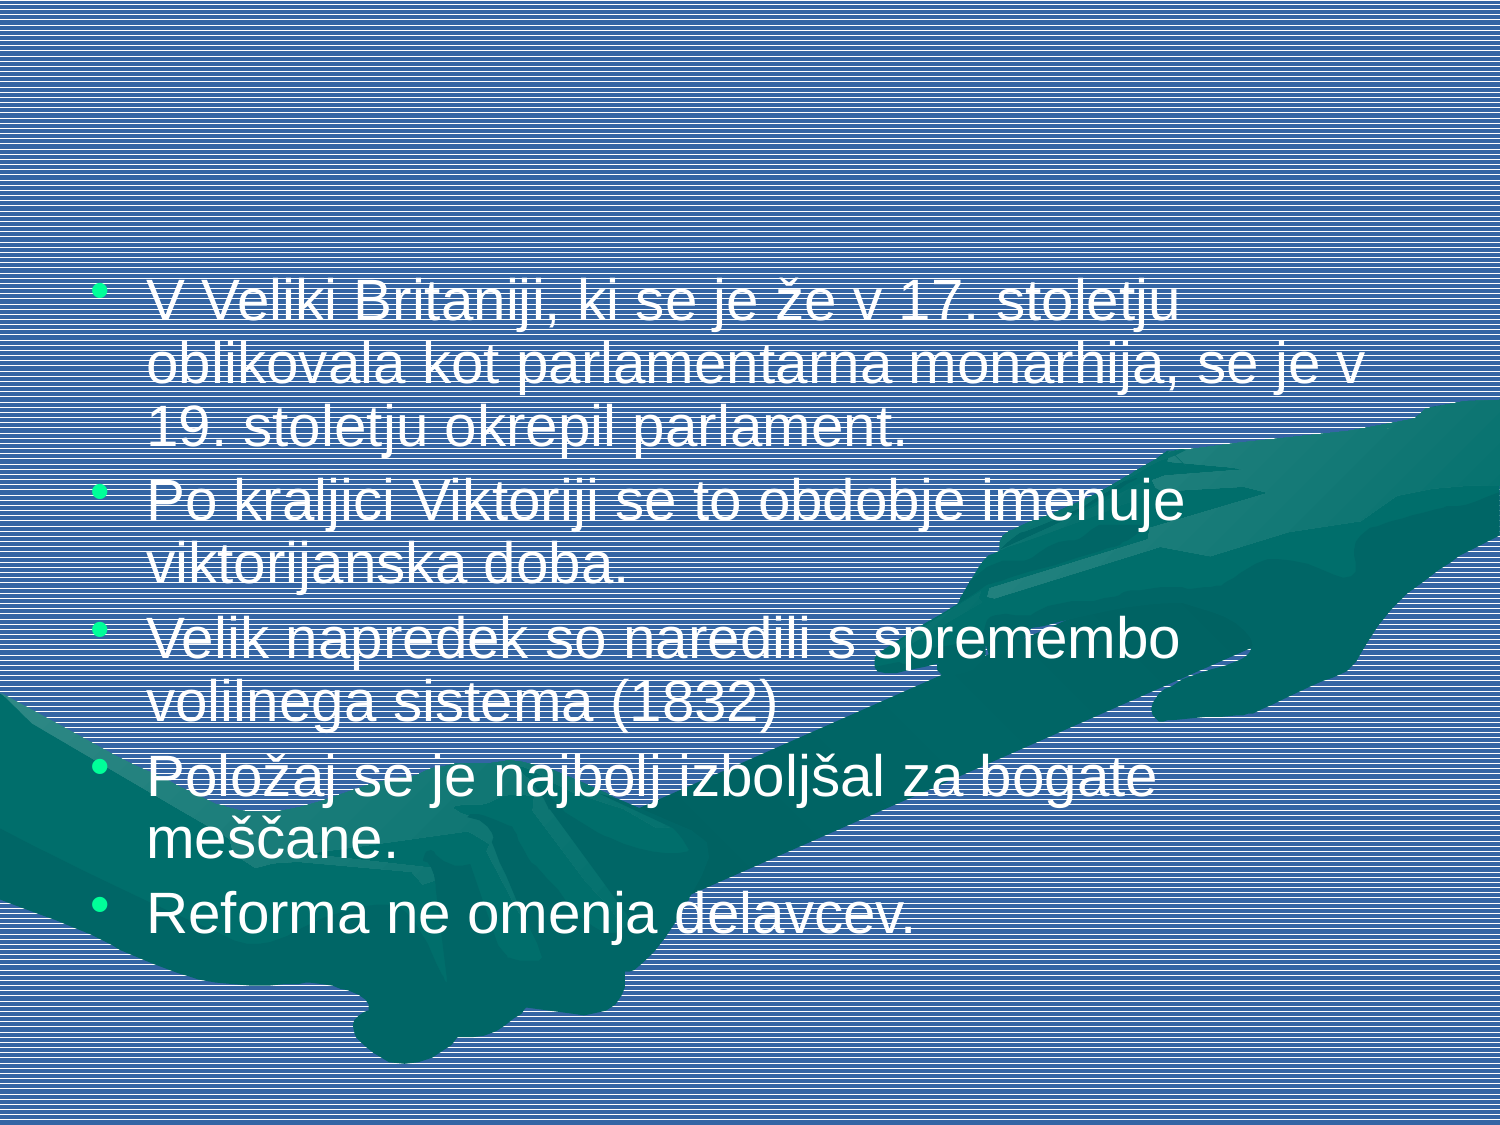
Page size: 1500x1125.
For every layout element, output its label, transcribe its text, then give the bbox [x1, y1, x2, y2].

list V Veliki Britaniji, ki se je že v 17. stoletju oblikovala kot parlamentarna monarhija, se je v 19. stoletju okrepil parlament. Po kraljici Viktoriji se to obdobje imenuje viktorijanska doba. Velik napredek so naredili s spremembo volilnega sistema (1832) Položaj se je najbolj izboljšal za bogate meščane. Reforma ne omenja delavcev. [75, 262, 1425, 1000]
